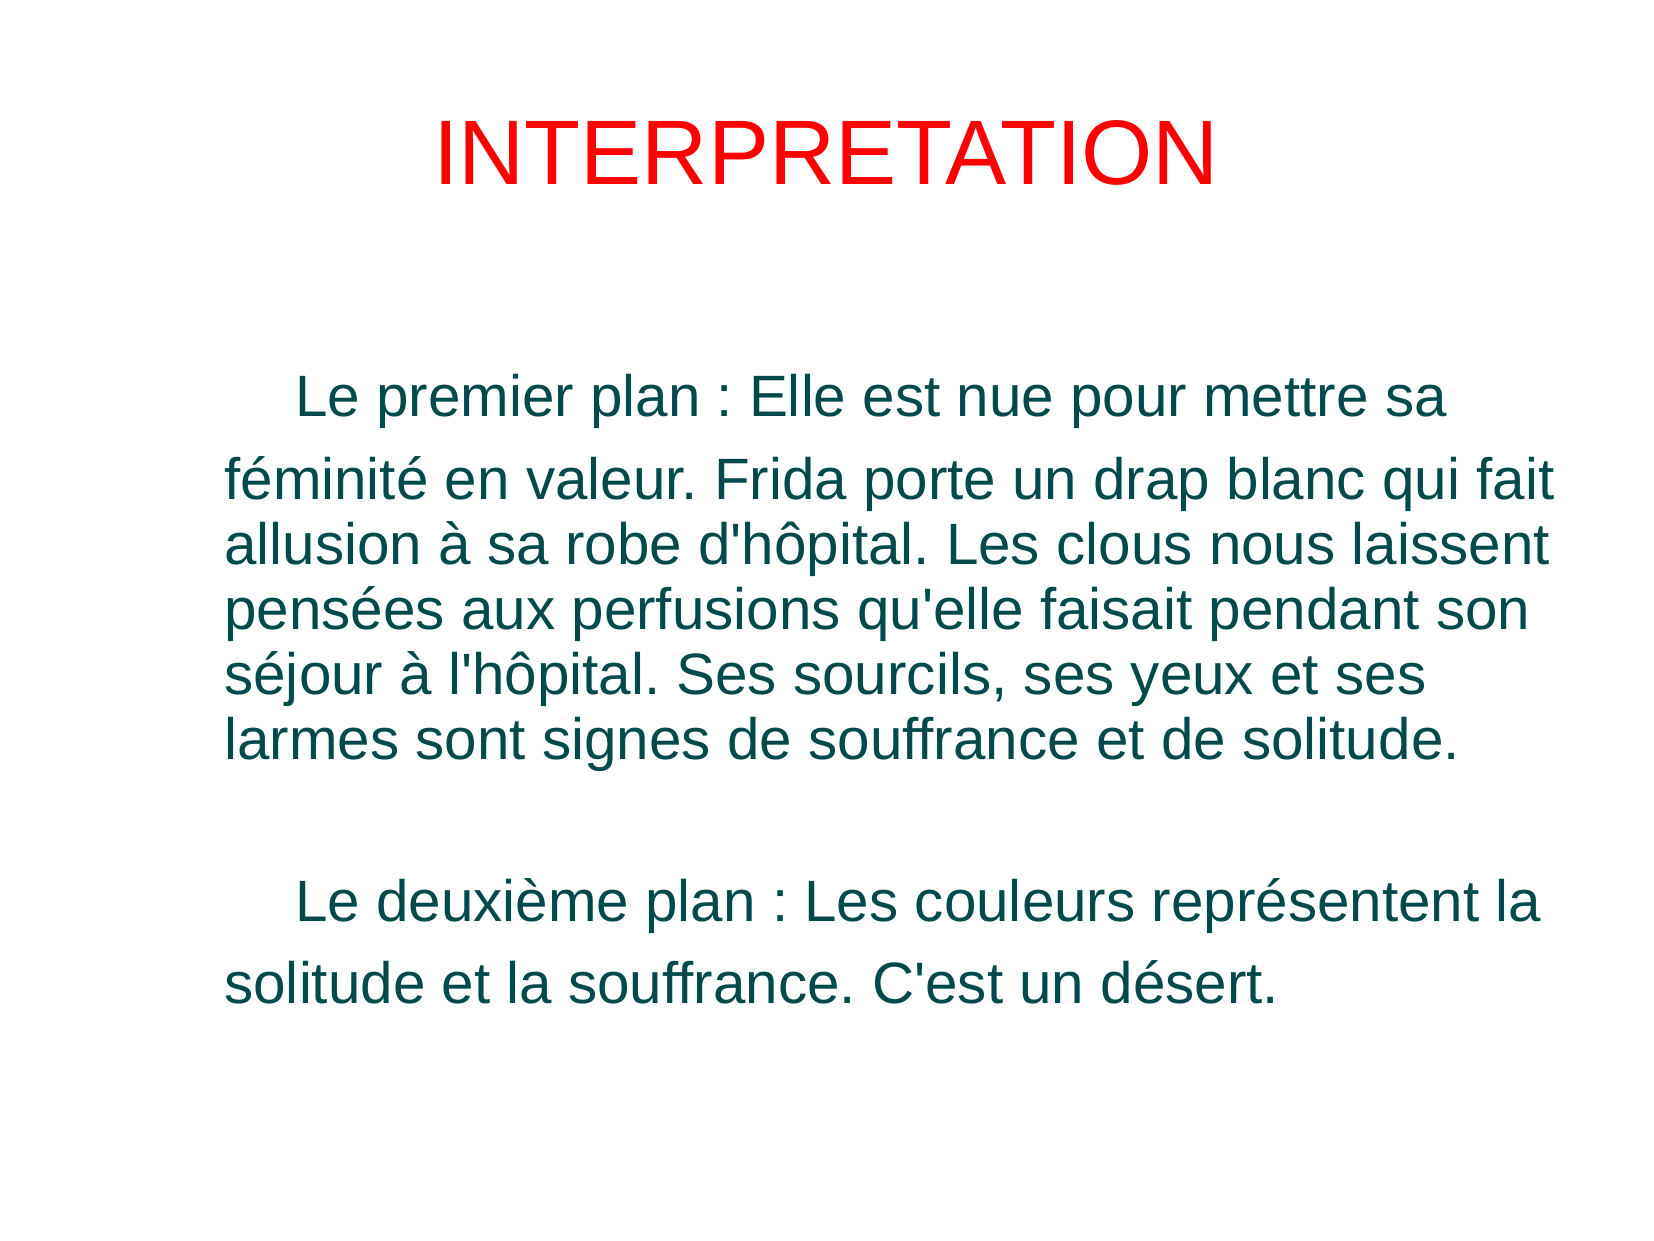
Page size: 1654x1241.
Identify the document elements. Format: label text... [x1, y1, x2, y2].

title INTERPRETATION [82, 49, 1571, 257]
list Le premier plan : Elle est nue pour mettre sa féminité en valeur. Frida porte un drap blanc qui fait allusion à sa robe d'hôpital. Les clous nous laissent pensées aux perfusions qu'elle faisait pendant son séjour à l'hôpital. Ses sourcils, ses yeux et ses larmes sont signes de souffrance et de solitude. Le deuxième plan : Les couleurs représentent la solitude et la souffrance. C'est un désert. [82, 290, 1571, 1109]
